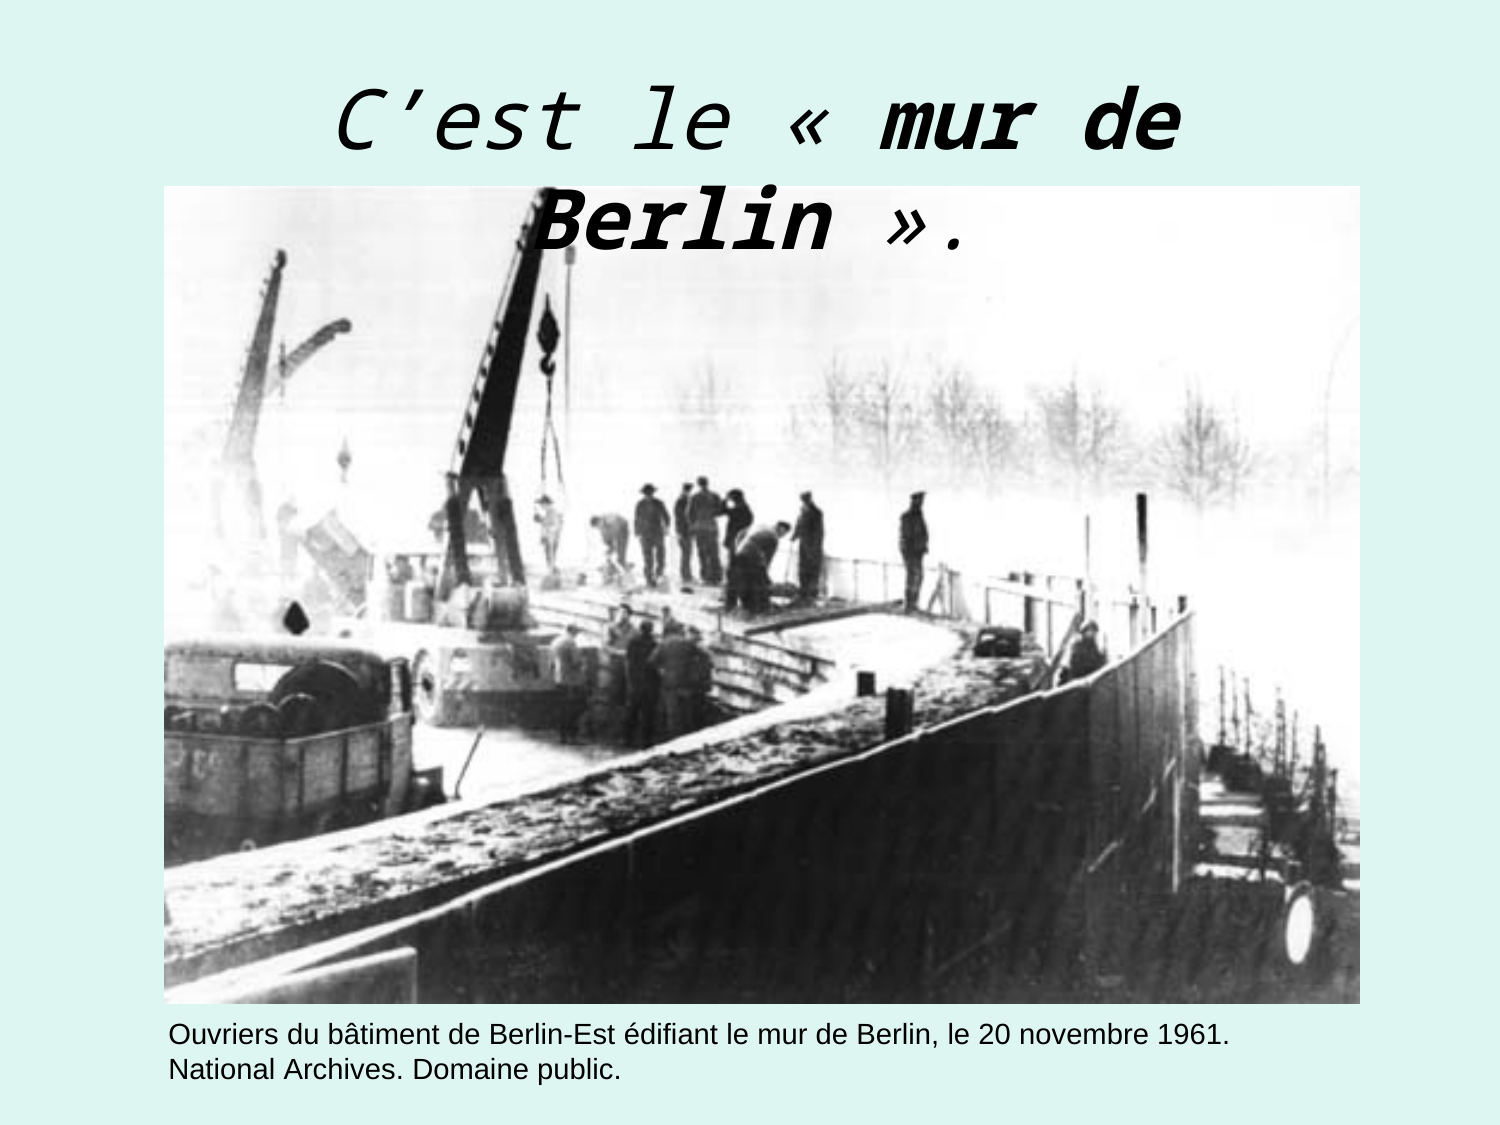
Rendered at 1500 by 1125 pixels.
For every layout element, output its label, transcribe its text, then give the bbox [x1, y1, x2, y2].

text_box Ouvriers du bâtiment de Berlin-Est édifiant le mur de Berlin, le 20 novembre 1961. National Archives. Domaine public. [153, 1007, 1276, 1093]
picture [164, 186, 1360, 1004]
text_box C’est le « mur de Berlin ». [147, 59, 1359, 174]
